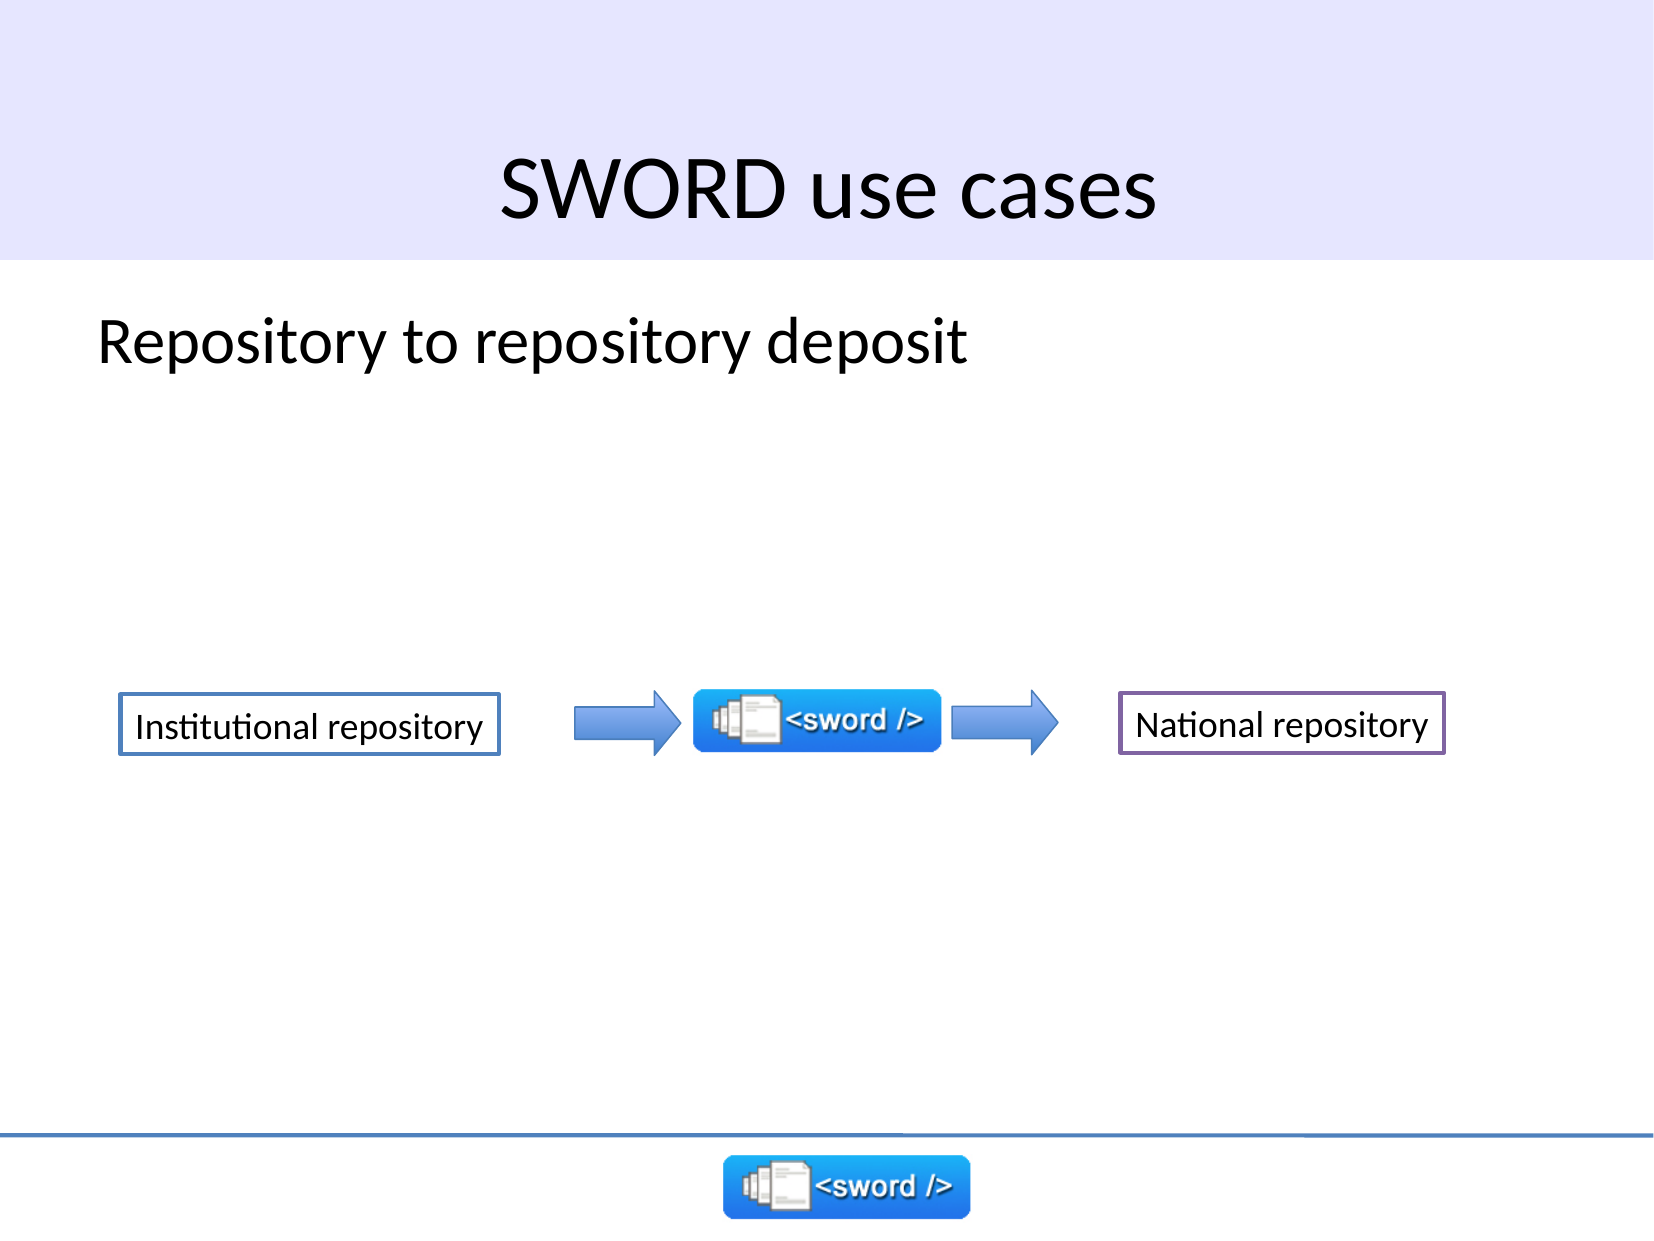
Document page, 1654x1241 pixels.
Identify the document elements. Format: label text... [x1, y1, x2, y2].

text_box Institutional repository [120, 694, 499, 755]
picture [692, 688, 944, 757]
picture [722, 1154, 973, 1223]
text_box National repository [1120, 692, 1444, 753]
text_box [952, 690, 1059, 755]
text_box SWORD use cases [397, 142, 1263, 250]
text_box [574, 690, 681, 756]
list Repository to repository deposit [82, 289, 1571, 1108]
